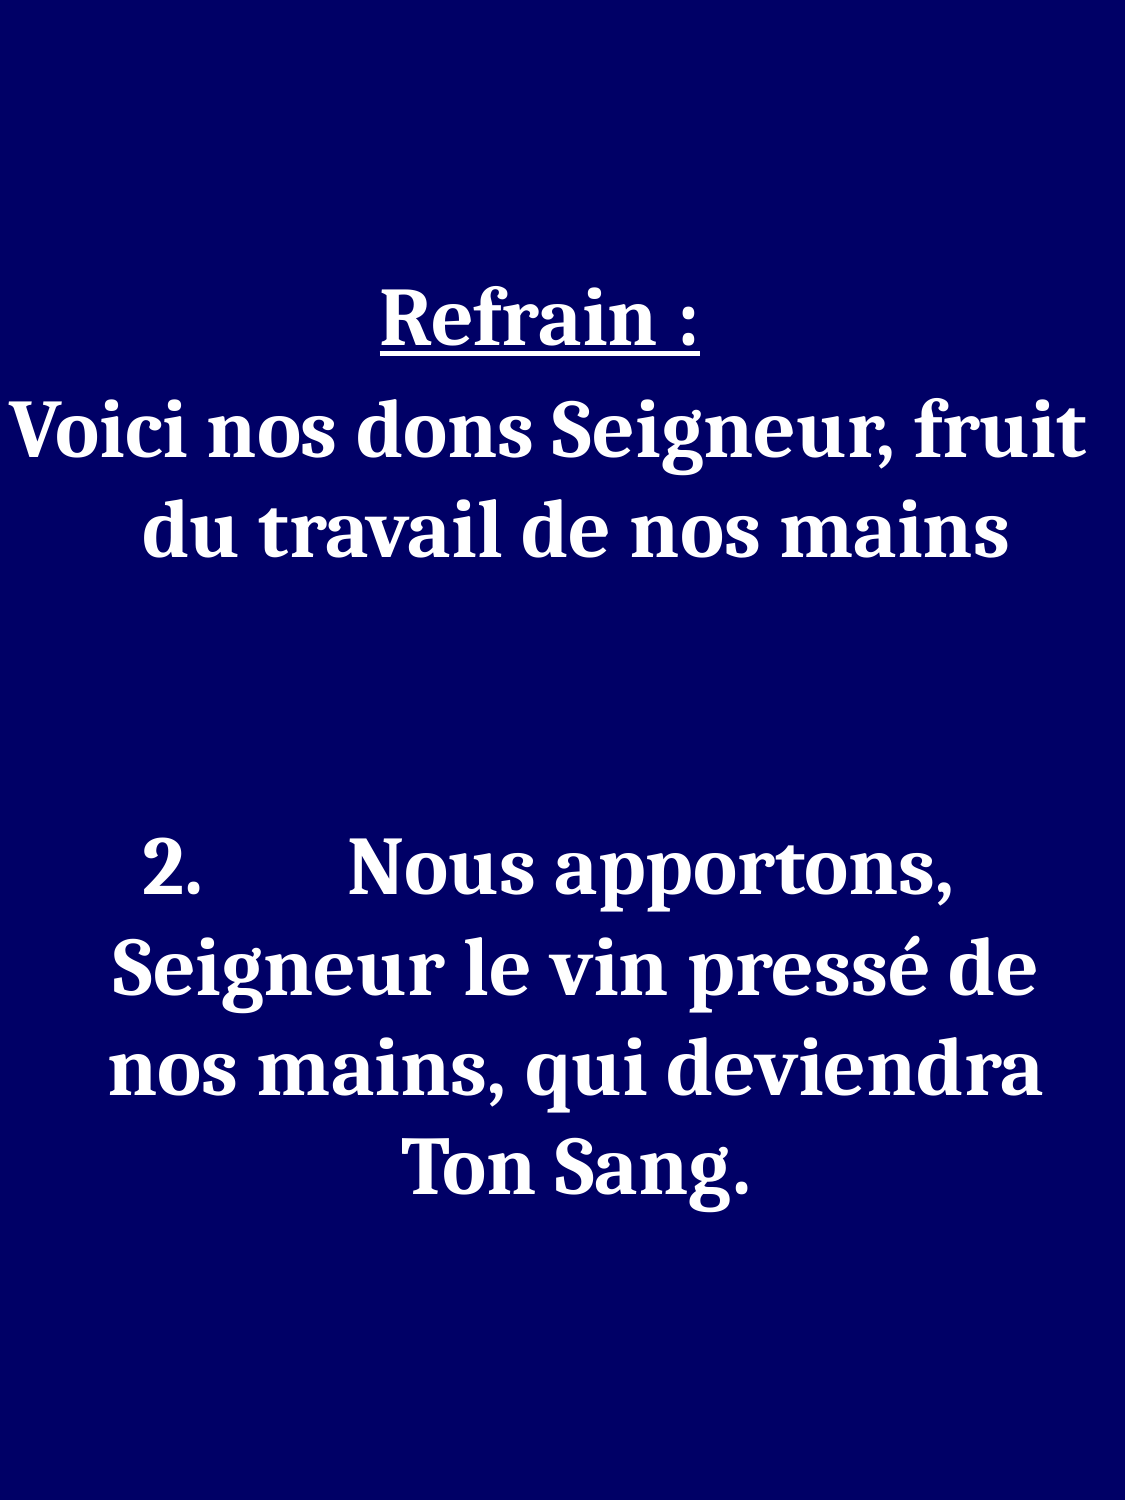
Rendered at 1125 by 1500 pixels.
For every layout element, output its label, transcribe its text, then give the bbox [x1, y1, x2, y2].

text_box Refrain : Voici nos dons Seigneur, fruit du travail de nos mains 2. Nous apportons, Seigneur le vin pressé de nos mains, qui deviendra Ton Sang. [0, 29, 1125, 1471]
